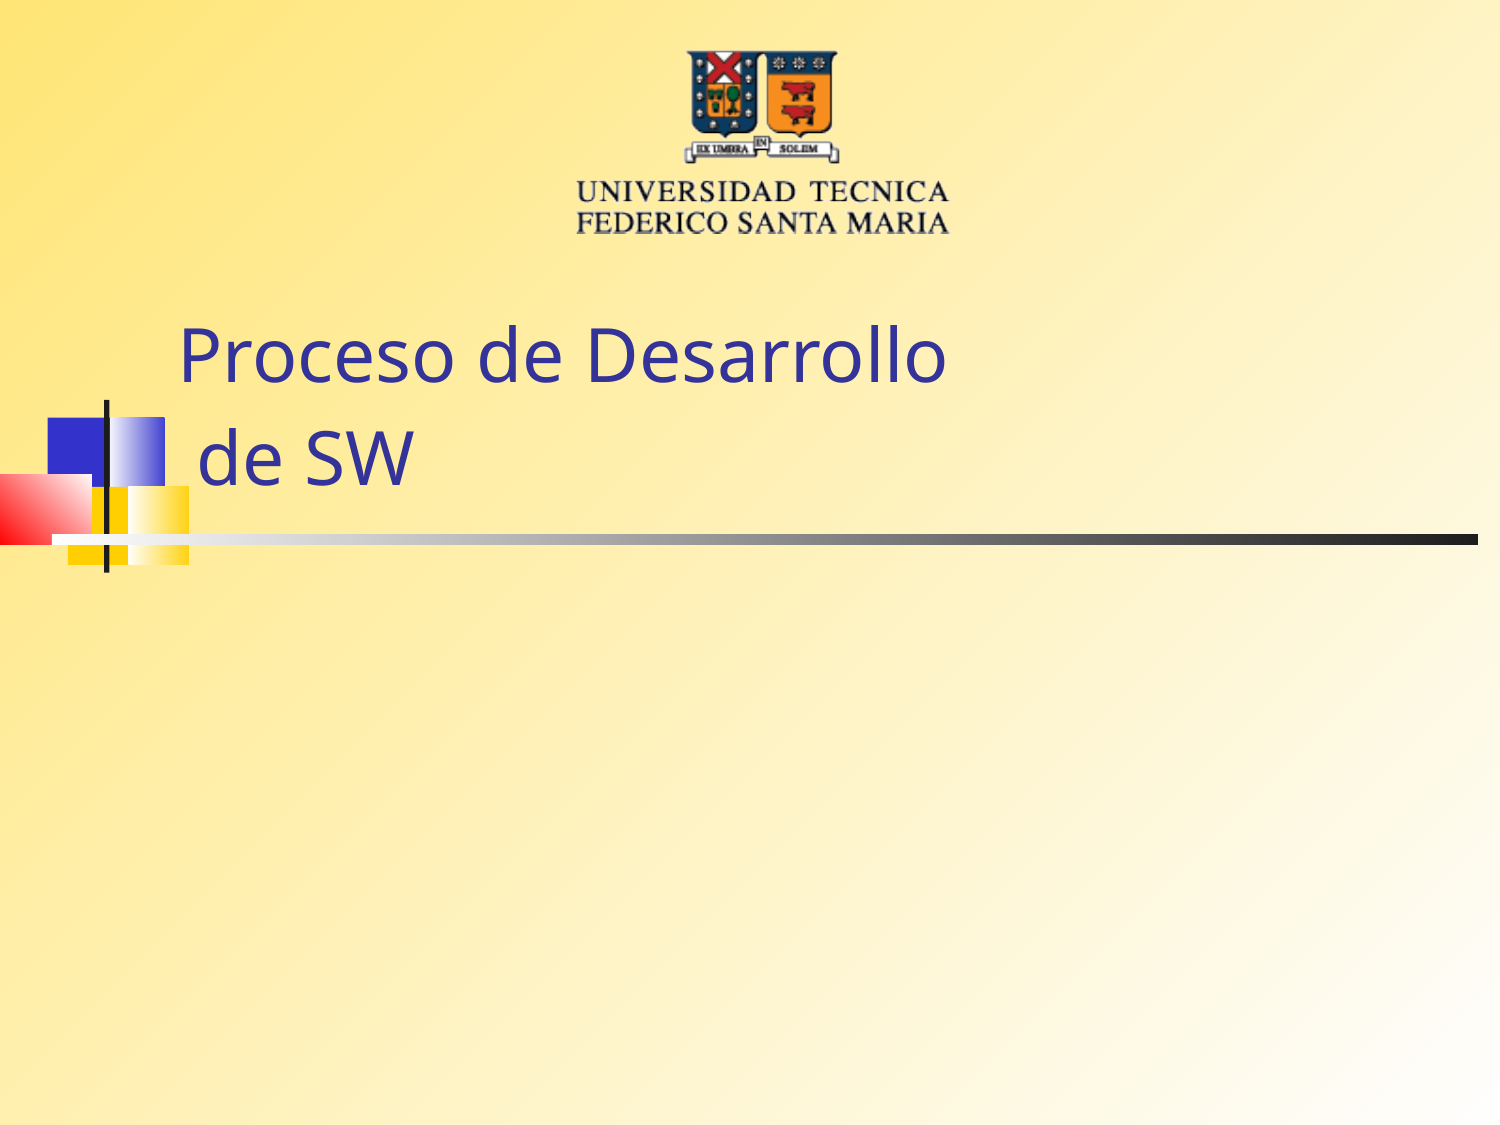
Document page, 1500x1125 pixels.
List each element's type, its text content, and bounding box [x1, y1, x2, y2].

picture [575, 50, 951, 234]
title Proceso de Desarrollo de SW [162, 274, 1438, 515]
